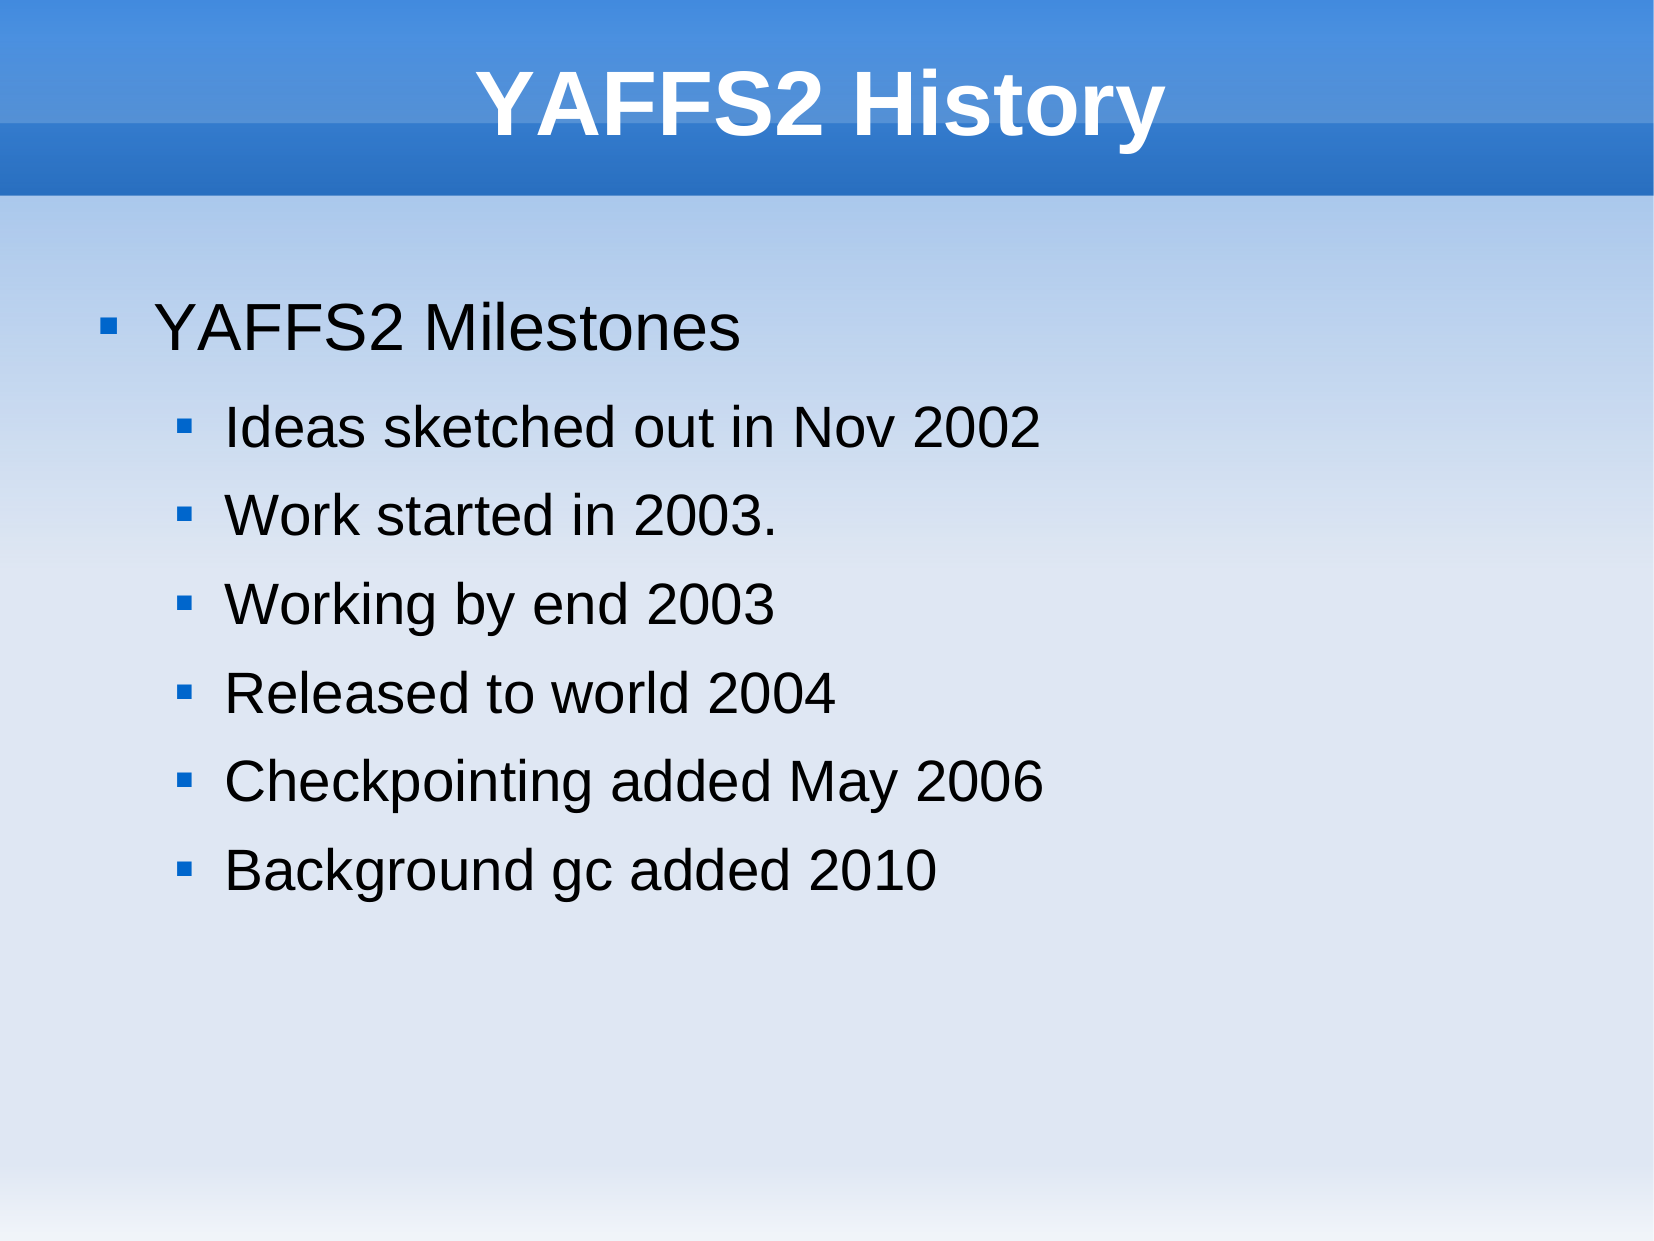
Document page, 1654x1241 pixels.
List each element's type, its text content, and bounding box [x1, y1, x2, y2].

picture [0, 0, 1654, 1241]
title YAFFS2 History [76, 0, 1565, 208]
list YAFFS2 Milestones Ideas sketched out in Nov 2002 Work started in 2003. Working by end 2003 Released to world 2004 Checkpointing added May 2006 Background gc added 2010 [82, 290, 1571, 1094]
